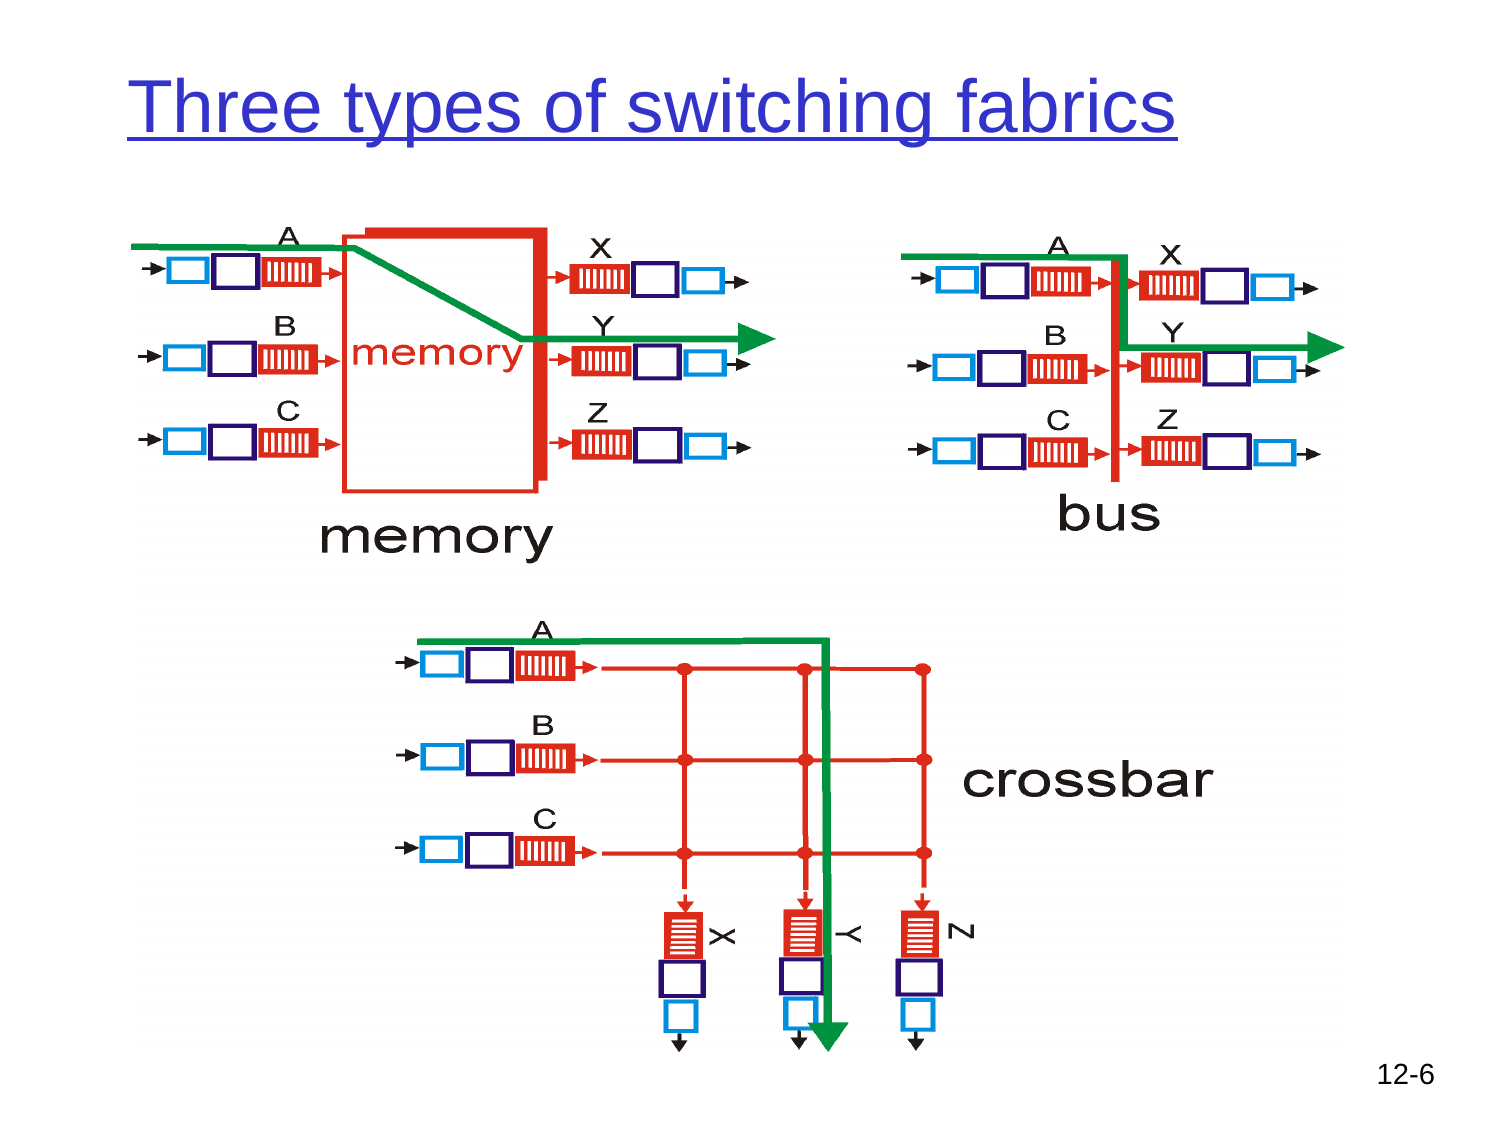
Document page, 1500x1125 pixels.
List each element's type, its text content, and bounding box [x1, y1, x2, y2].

title Three types of switching fabrics [112, 49, 1388, 163]
picture [131, 227, 1345, 1052]
